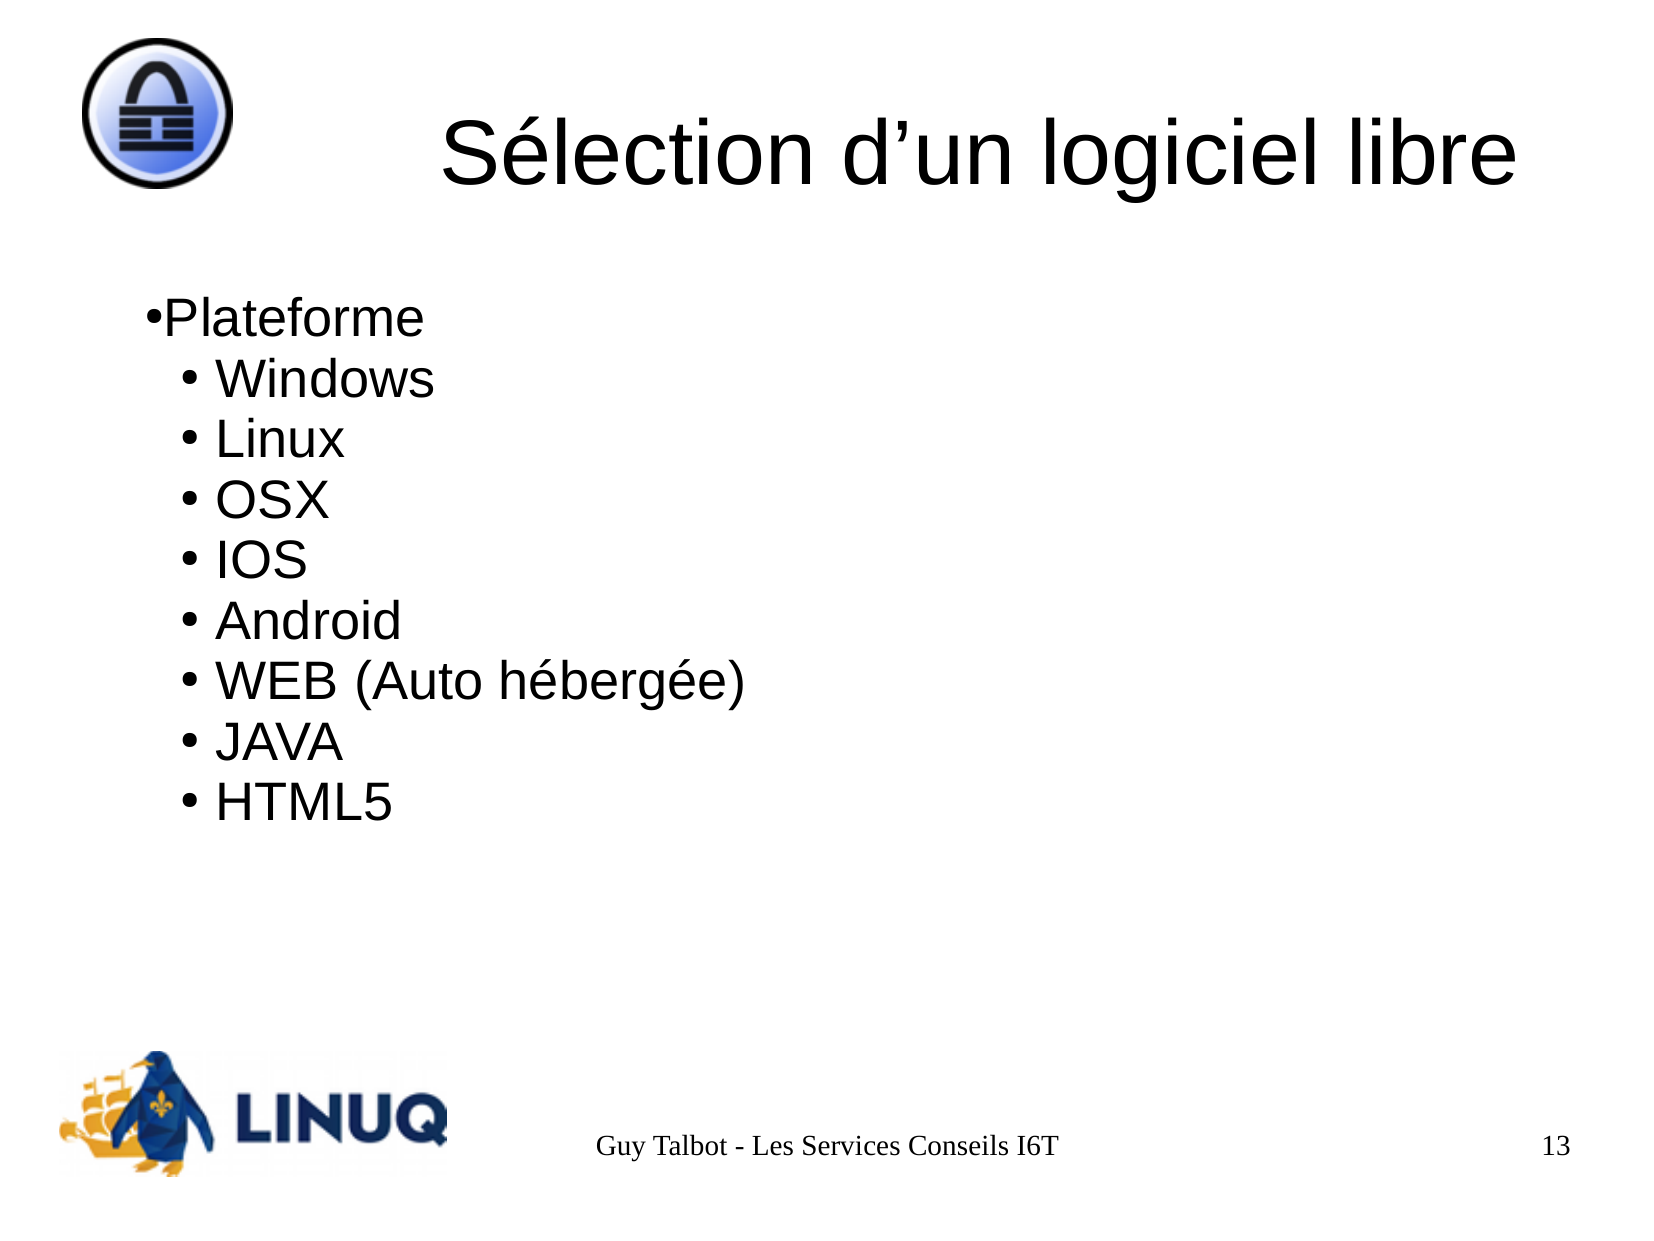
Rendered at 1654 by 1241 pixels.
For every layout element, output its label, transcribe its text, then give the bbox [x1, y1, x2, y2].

picture [59, 1051, 447, 1177]
title Sélection d’un logiciel libre [389, 49, 1571, 257]
picture [82, 38, 233, 189]
text_box Plateforme Windows Linux OSX IOS Android WEB (Auto hébergée) JAVA HTML5 [129, 280, 1536, 899]
